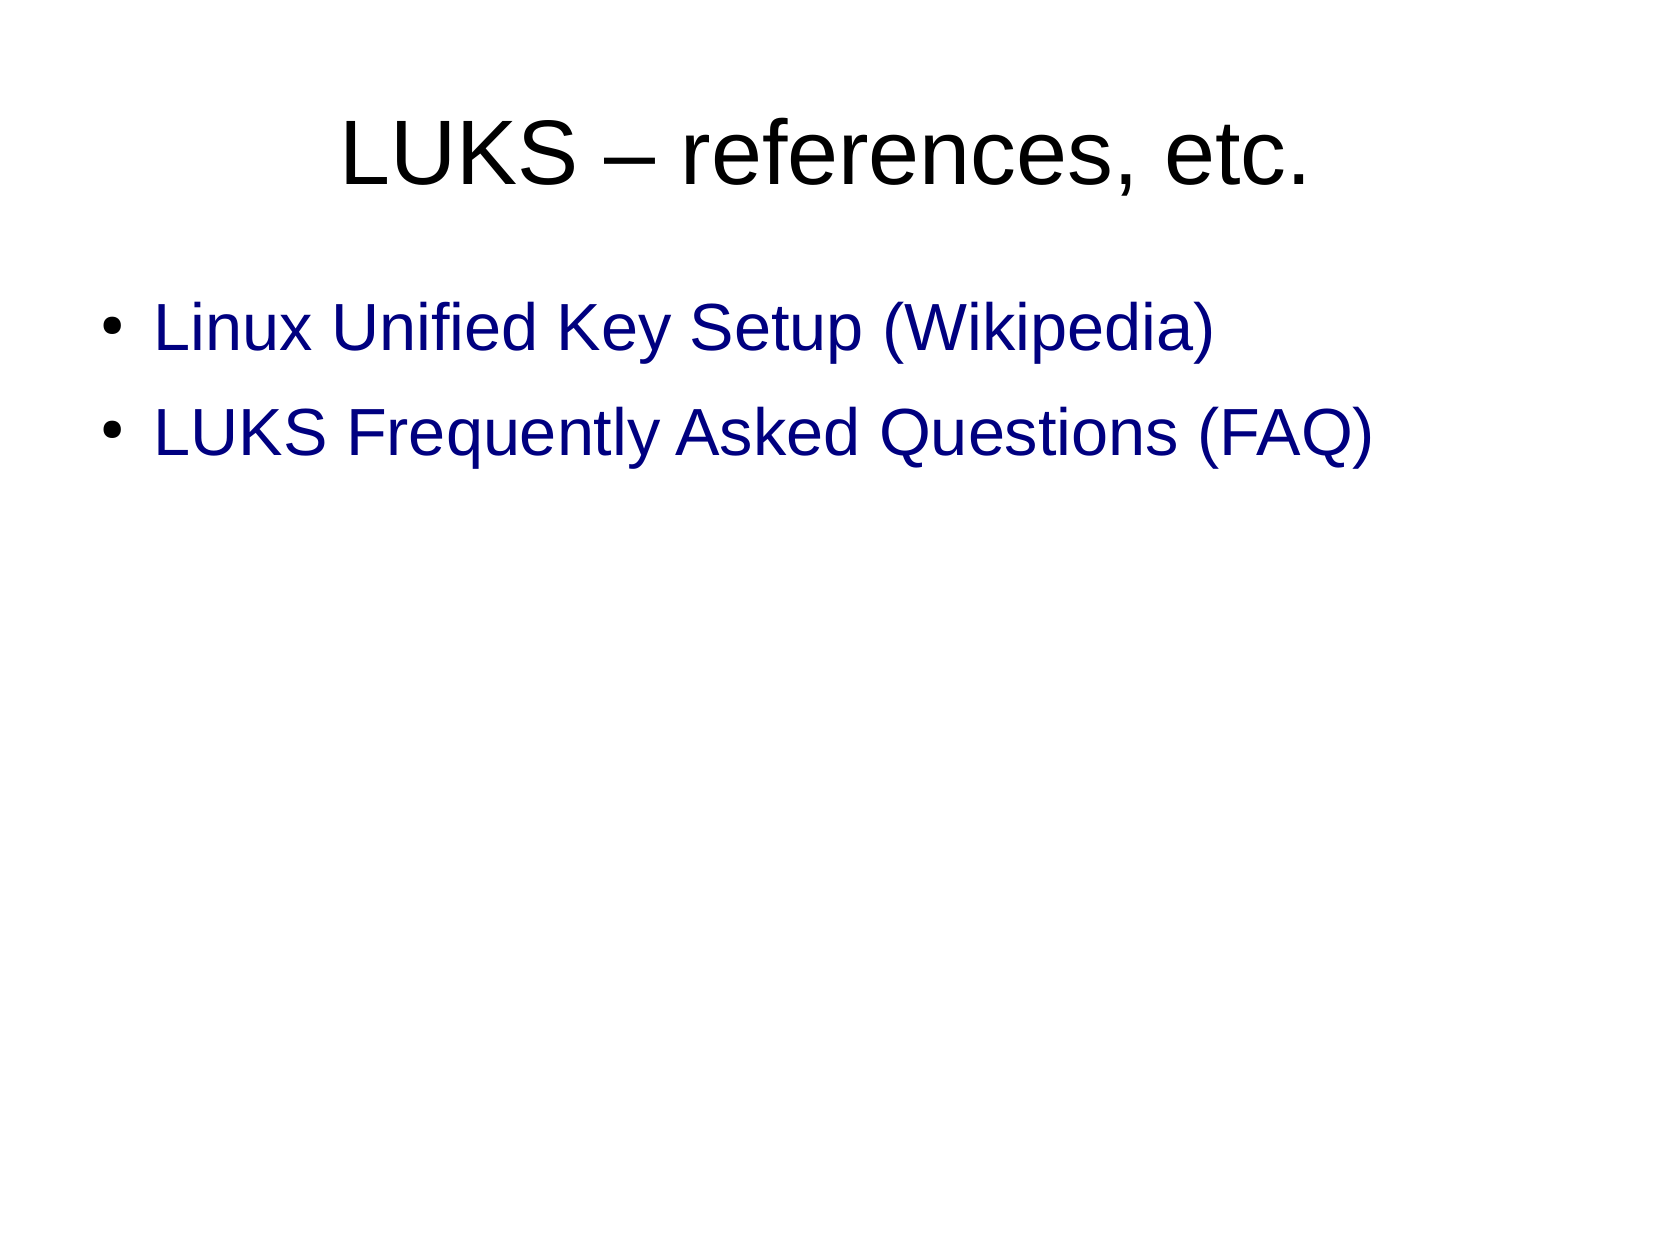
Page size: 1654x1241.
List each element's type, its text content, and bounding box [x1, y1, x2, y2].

list Linux Unified Key Setup (Wikipedia) LUKS Frequently Asked Questions (FAQ) [82, 290, 1538, 1010]
title LUKS – references, etc. [82, 49, 1571, 257]
